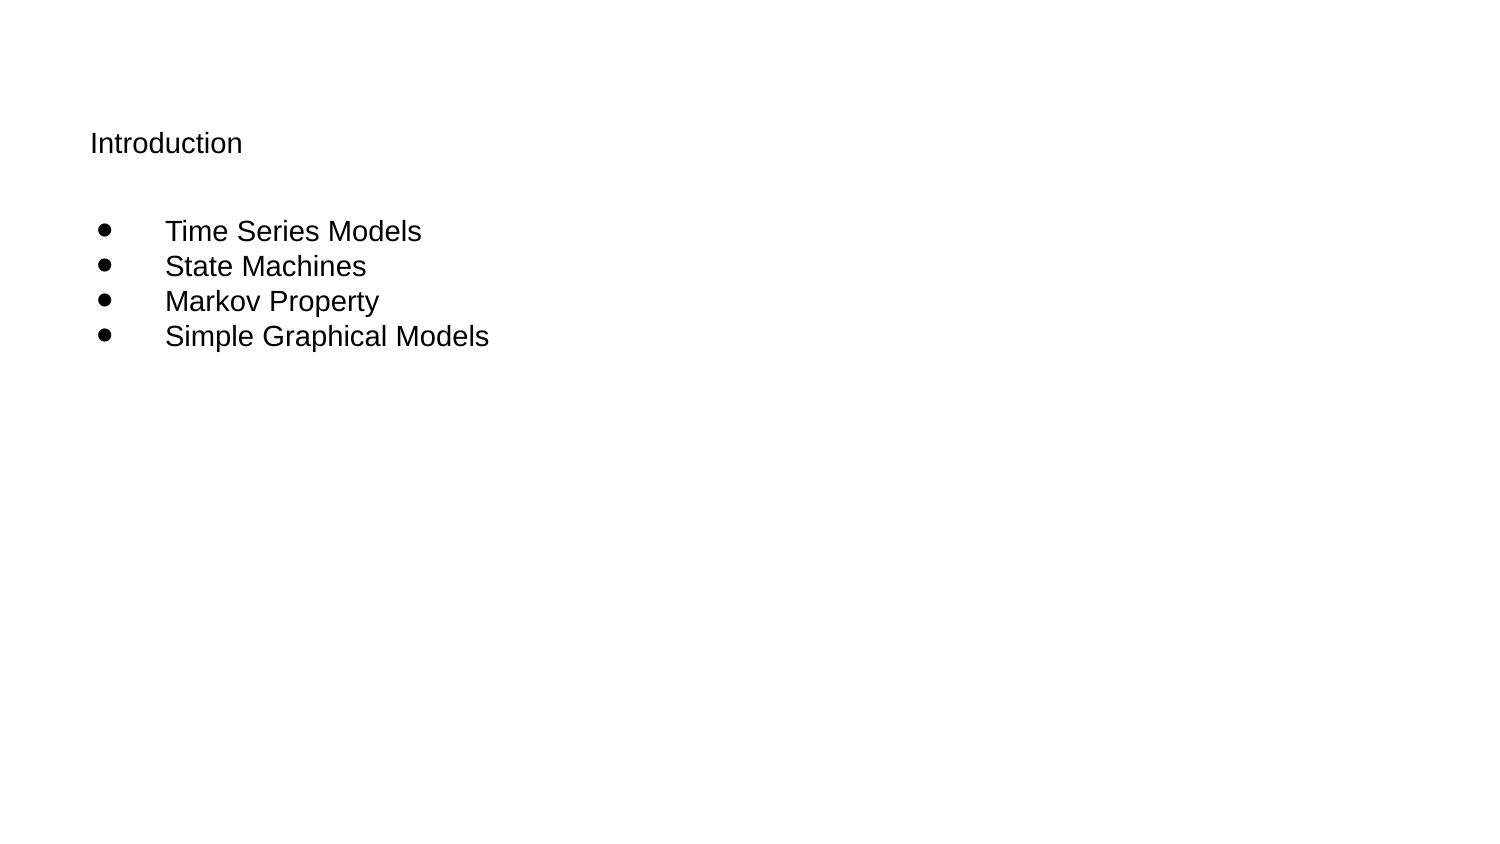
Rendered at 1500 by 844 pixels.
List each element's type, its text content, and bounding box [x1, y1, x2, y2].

list Time Series Models State Machines Markov Property Simple Graphical Models [75, 196, 1425, 808]
title Introduction [75, 33, 1425, 175]
